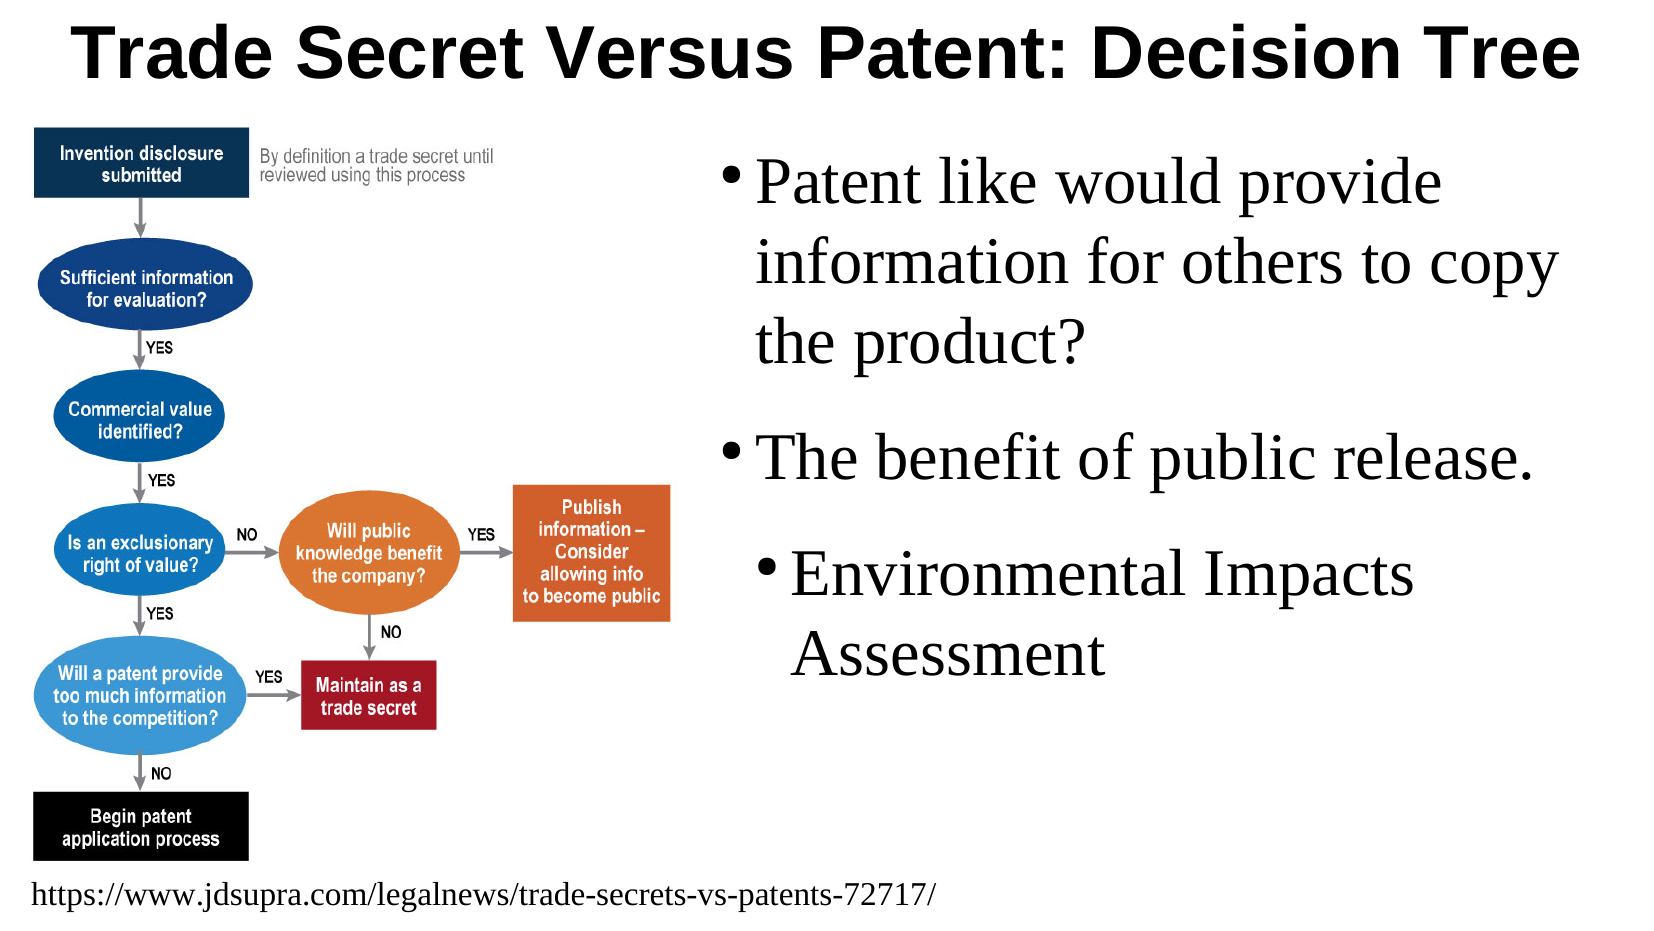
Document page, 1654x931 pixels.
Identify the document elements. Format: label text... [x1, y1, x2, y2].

title Trade Secret Versus Patent: Decision Tree [0, 1, 1654, 107]
text_box Patent like would provide information for others to copy the product? The benefit of public release. Environmental Impacts Assessment [704, 129, 1641, 777]
picture [25, 121, 678, 864]
text_box https://www.jdsupra.com/legalnews/trade-secrets-vs-patents-72717/ [13, 864, 956, 928]
